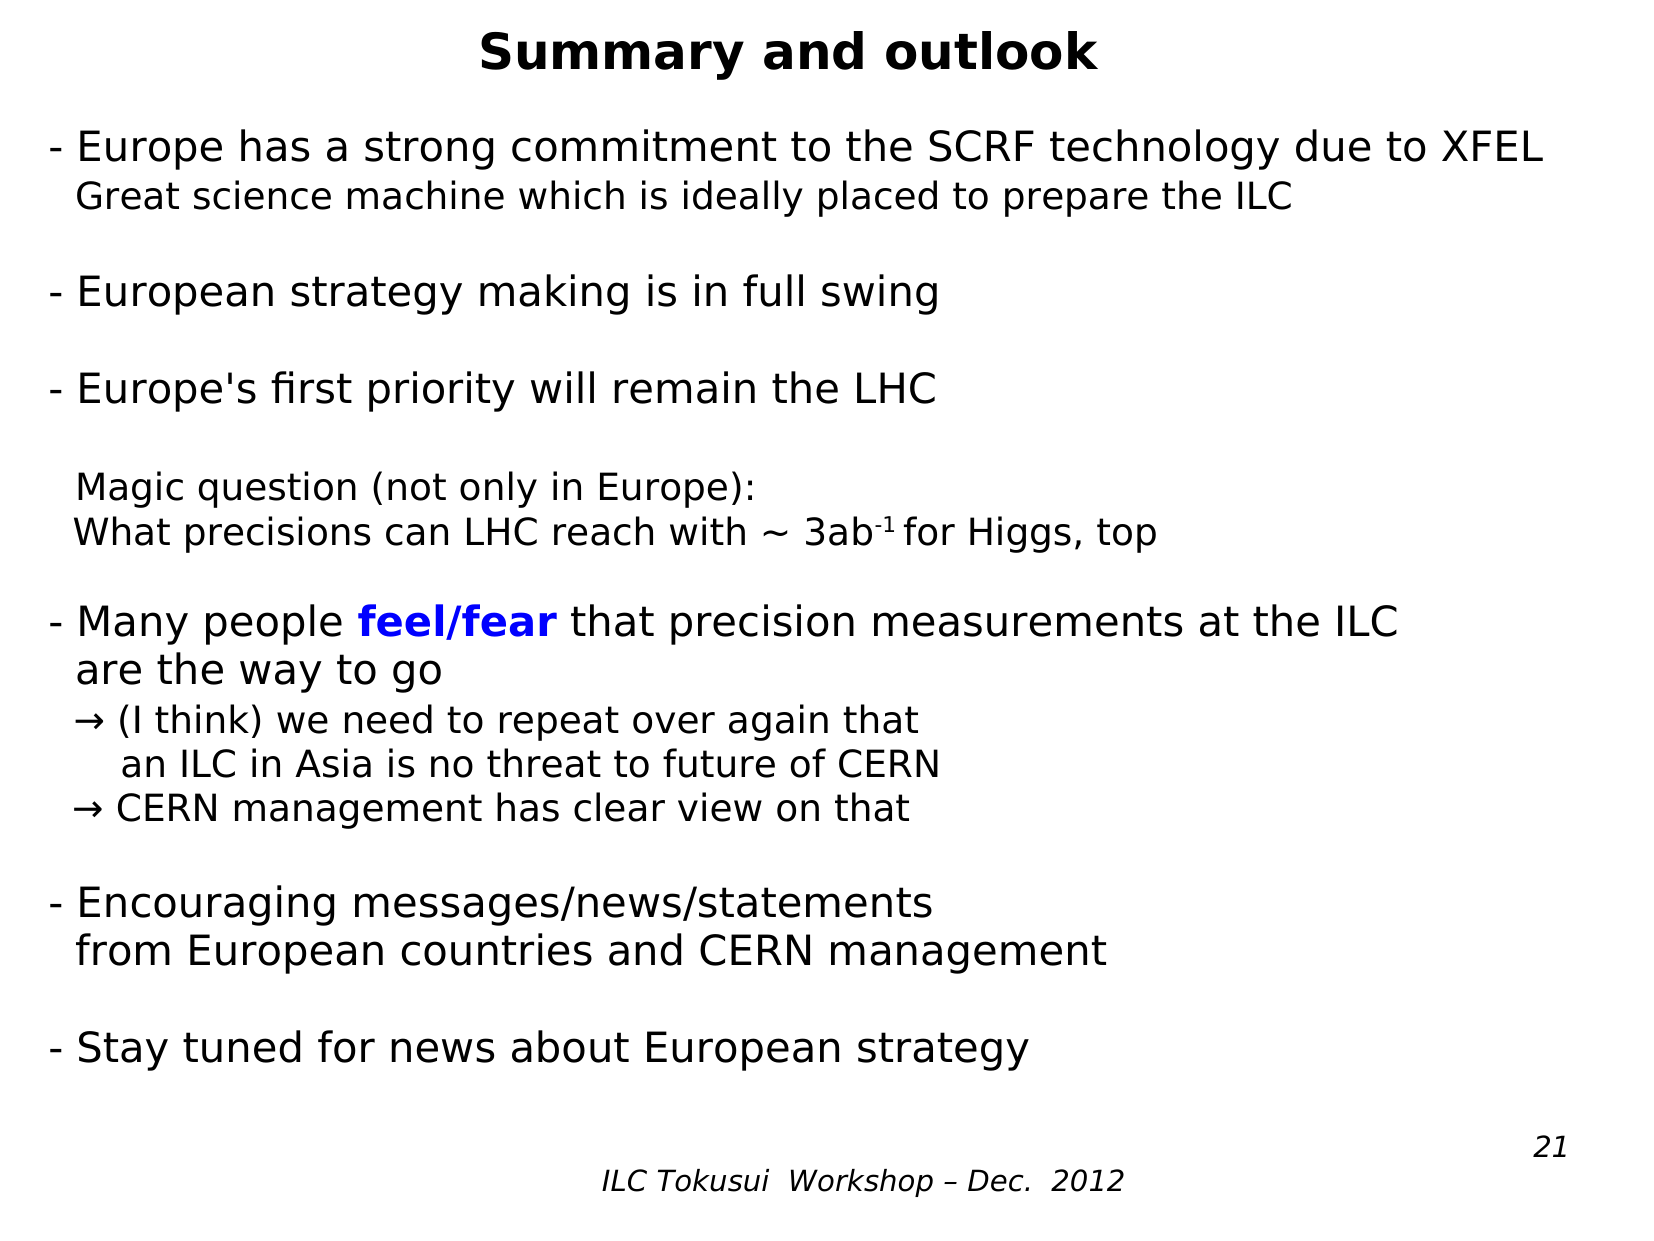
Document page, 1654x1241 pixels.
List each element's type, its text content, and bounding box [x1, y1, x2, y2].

text_box Summary and outlook [463, 15, 1114, 89]
text_box - Europe has a strong commitment to the SCRF technology due to XFEL Great science machine which is ideally placed to prepare the ILC - European strategy making is in full swing - Europe's first priority will remain the LHC Magic question (not only in Europe): What precisions can LHC reach with ~ 3ab-1 for Higgs, top - Many people feel/fear that precision measurements at the ILC are the way to go → (I think) we need to repeat over again that an ILC in Asia is no threat to future of CERN → CERN management has clear view on that - Encouraging messages/news/statements from European countries and CERN management - Stay tuned for news about European strategy [33, 114, 1636, 1081]
